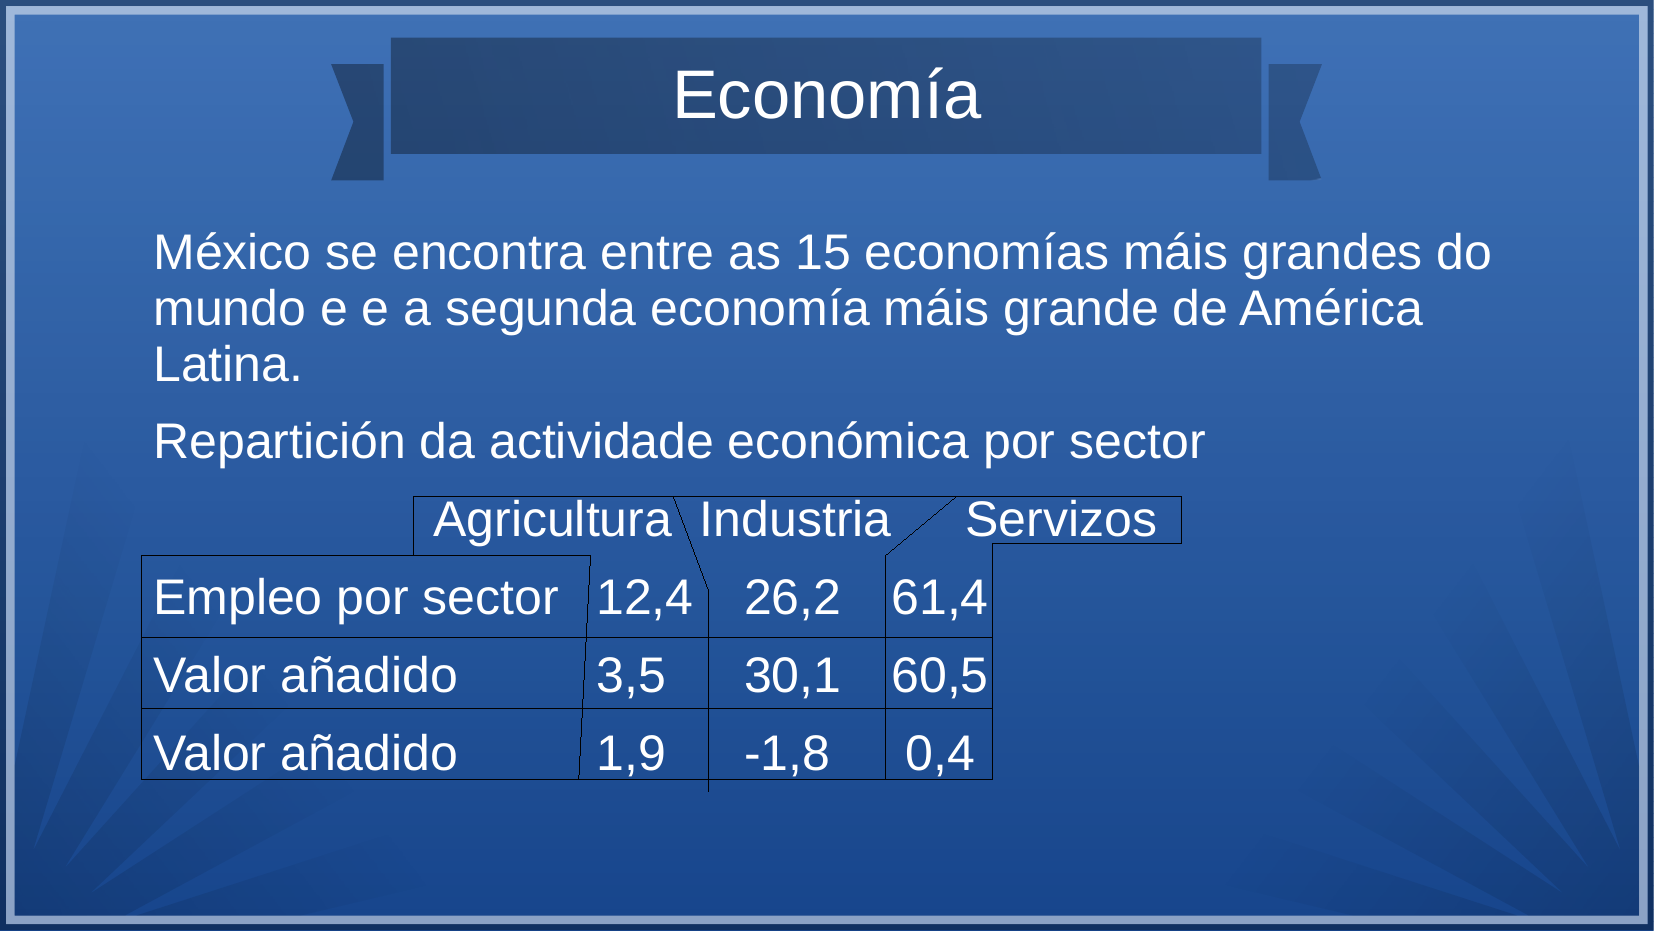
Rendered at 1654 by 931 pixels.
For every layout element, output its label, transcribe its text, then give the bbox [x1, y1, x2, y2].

title Economía [389, 35, 1264, 154]
list México se encontra entre as 15 economías máis grandes do mundo e e a segunda economía máis grande de América Latina. Repartición da actividade económica por sector Agricultura Industria Servizos Empleo por sector 12,4 26,2 61,4 Valor añadido 3,5 30,1 60,5 Valor añadido 1,9 -1,8 0,4 [82, 224, 1571, 848]
